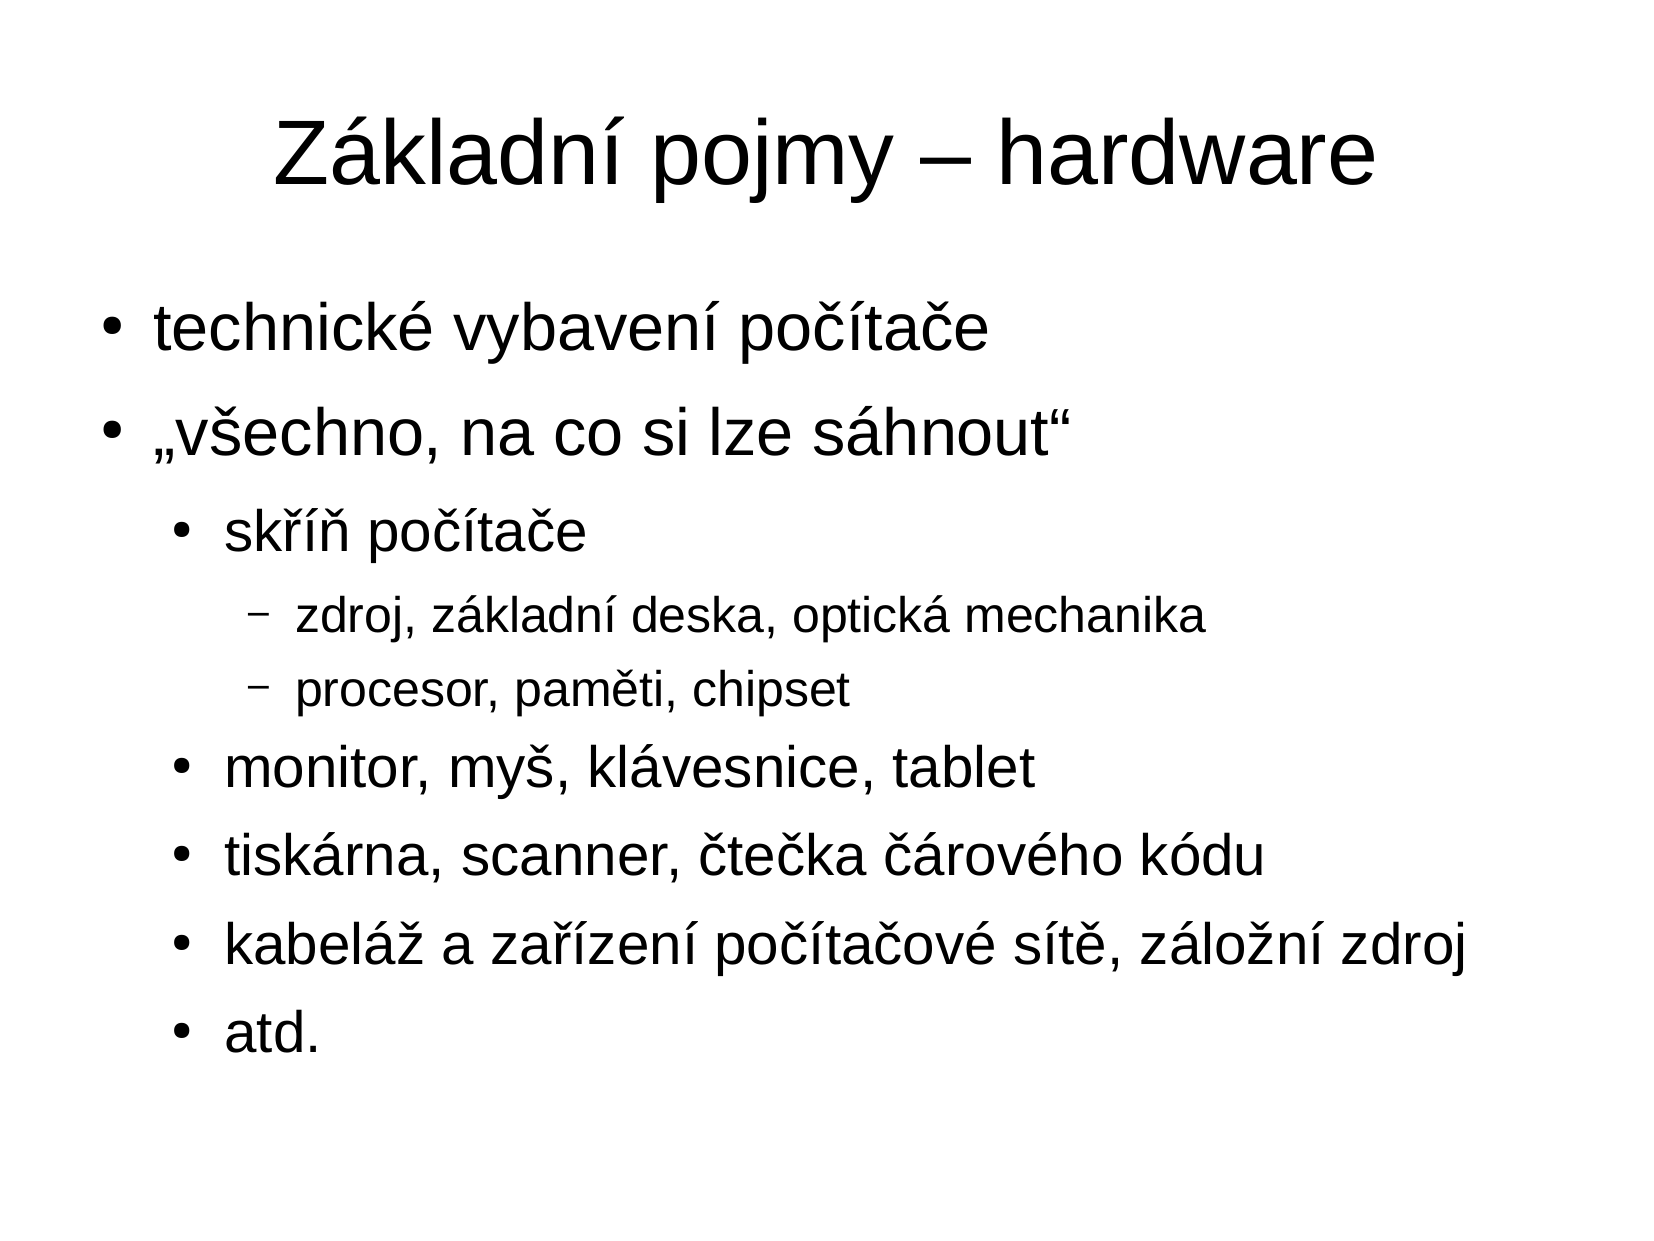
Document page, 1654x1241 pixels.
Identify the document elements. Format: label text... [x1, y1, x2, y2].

list technické vybavení počítače „všechno, na co si lze sáhnout“ skříň počítače zdroj, základní deska, optická mechanika procesor, paměti, chipset monitor, myš, klávesnice, tablet tiskárna, scanner, čtečka čárového kódu kabeláž a zařízení počítačové sítě, záložní zdroj atd. [82, 290, 1571, 1094]
title Základní pojmy – hardware [82, 56, 1571, 250]
